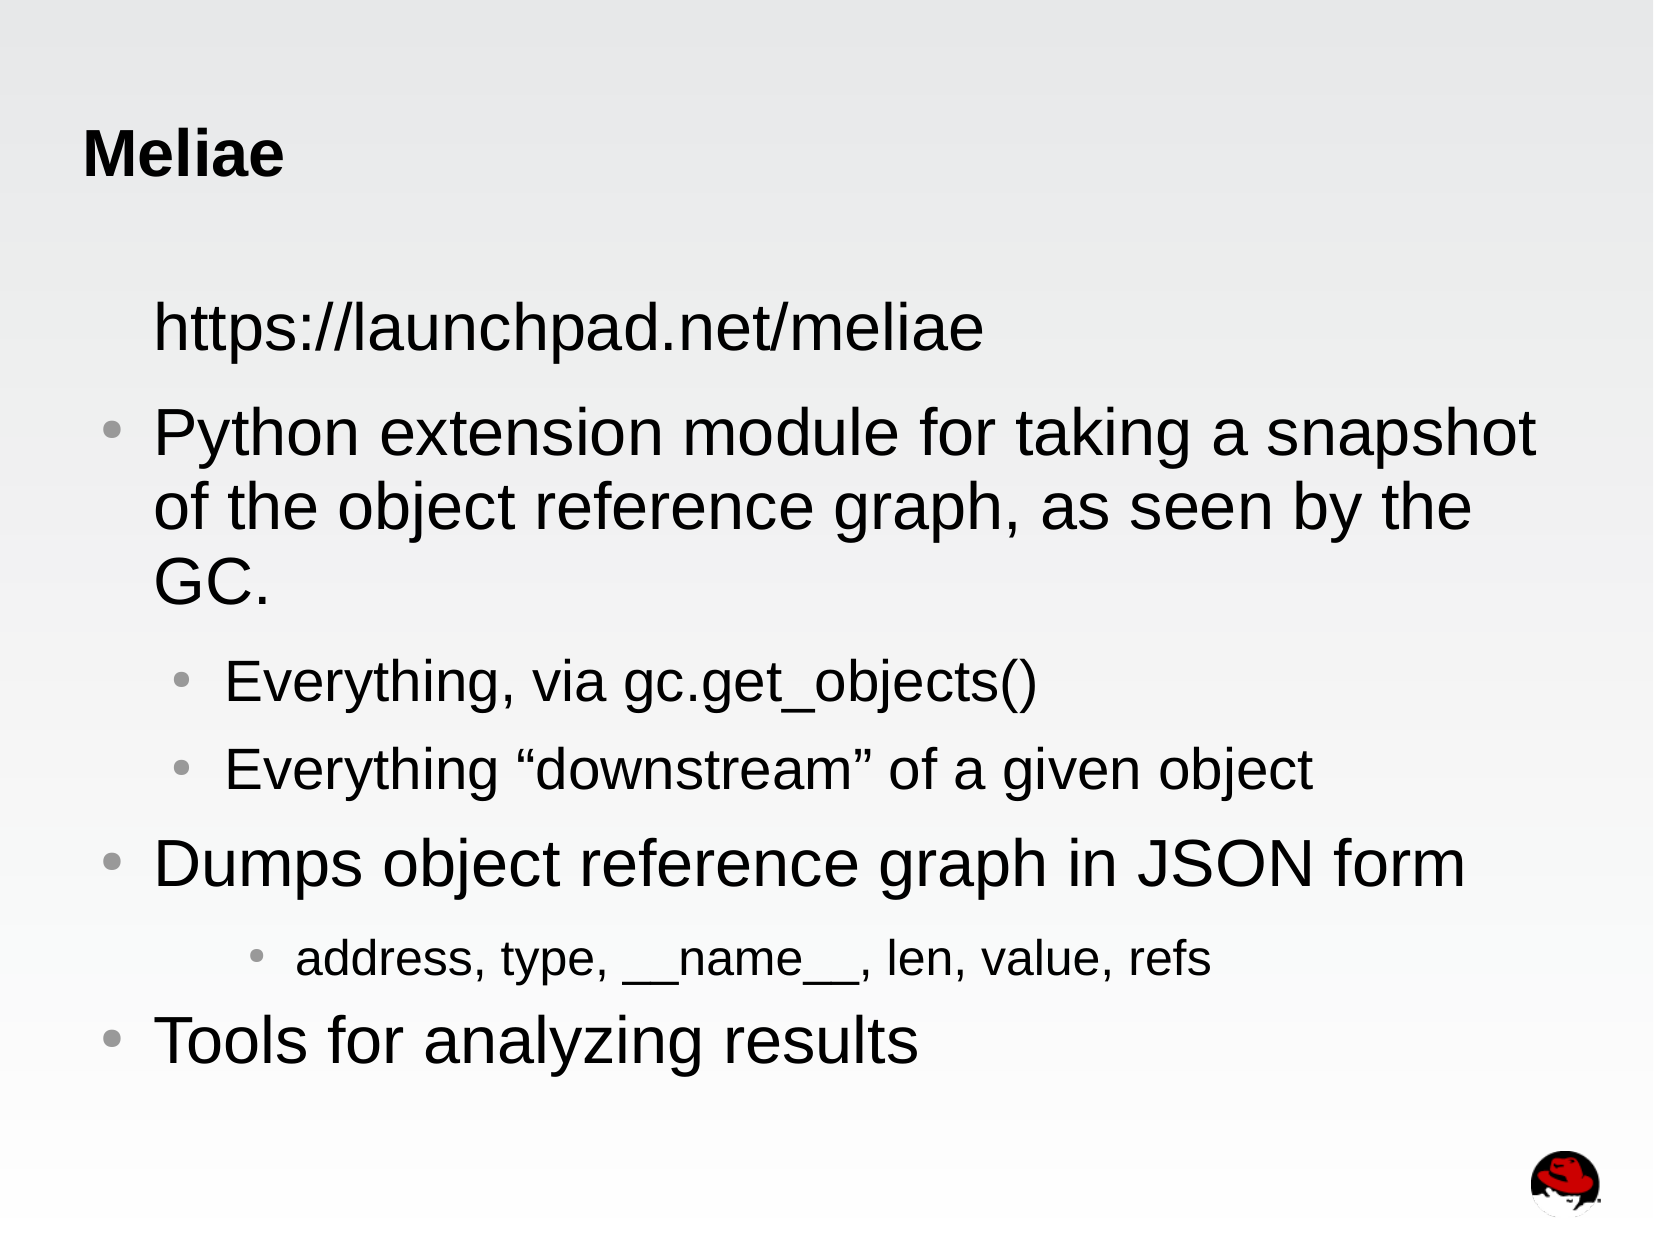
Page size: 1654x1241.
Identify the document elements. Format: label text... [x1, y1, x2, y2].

picture [0, 0, 1654, 1241]
list https://launchpad.net/meliae Python extension module for taking a snapshot of the object reference graph, as seen by the GC. Everything, via gc.get_objects() Everything “downstream” of a given object Dumps object reference graph in JSON form address, type, __name__, len, value, refs Tools for analyzing results [82, 290, 1571, 1095]
title Meliae [82, 56, 1571, 250]
